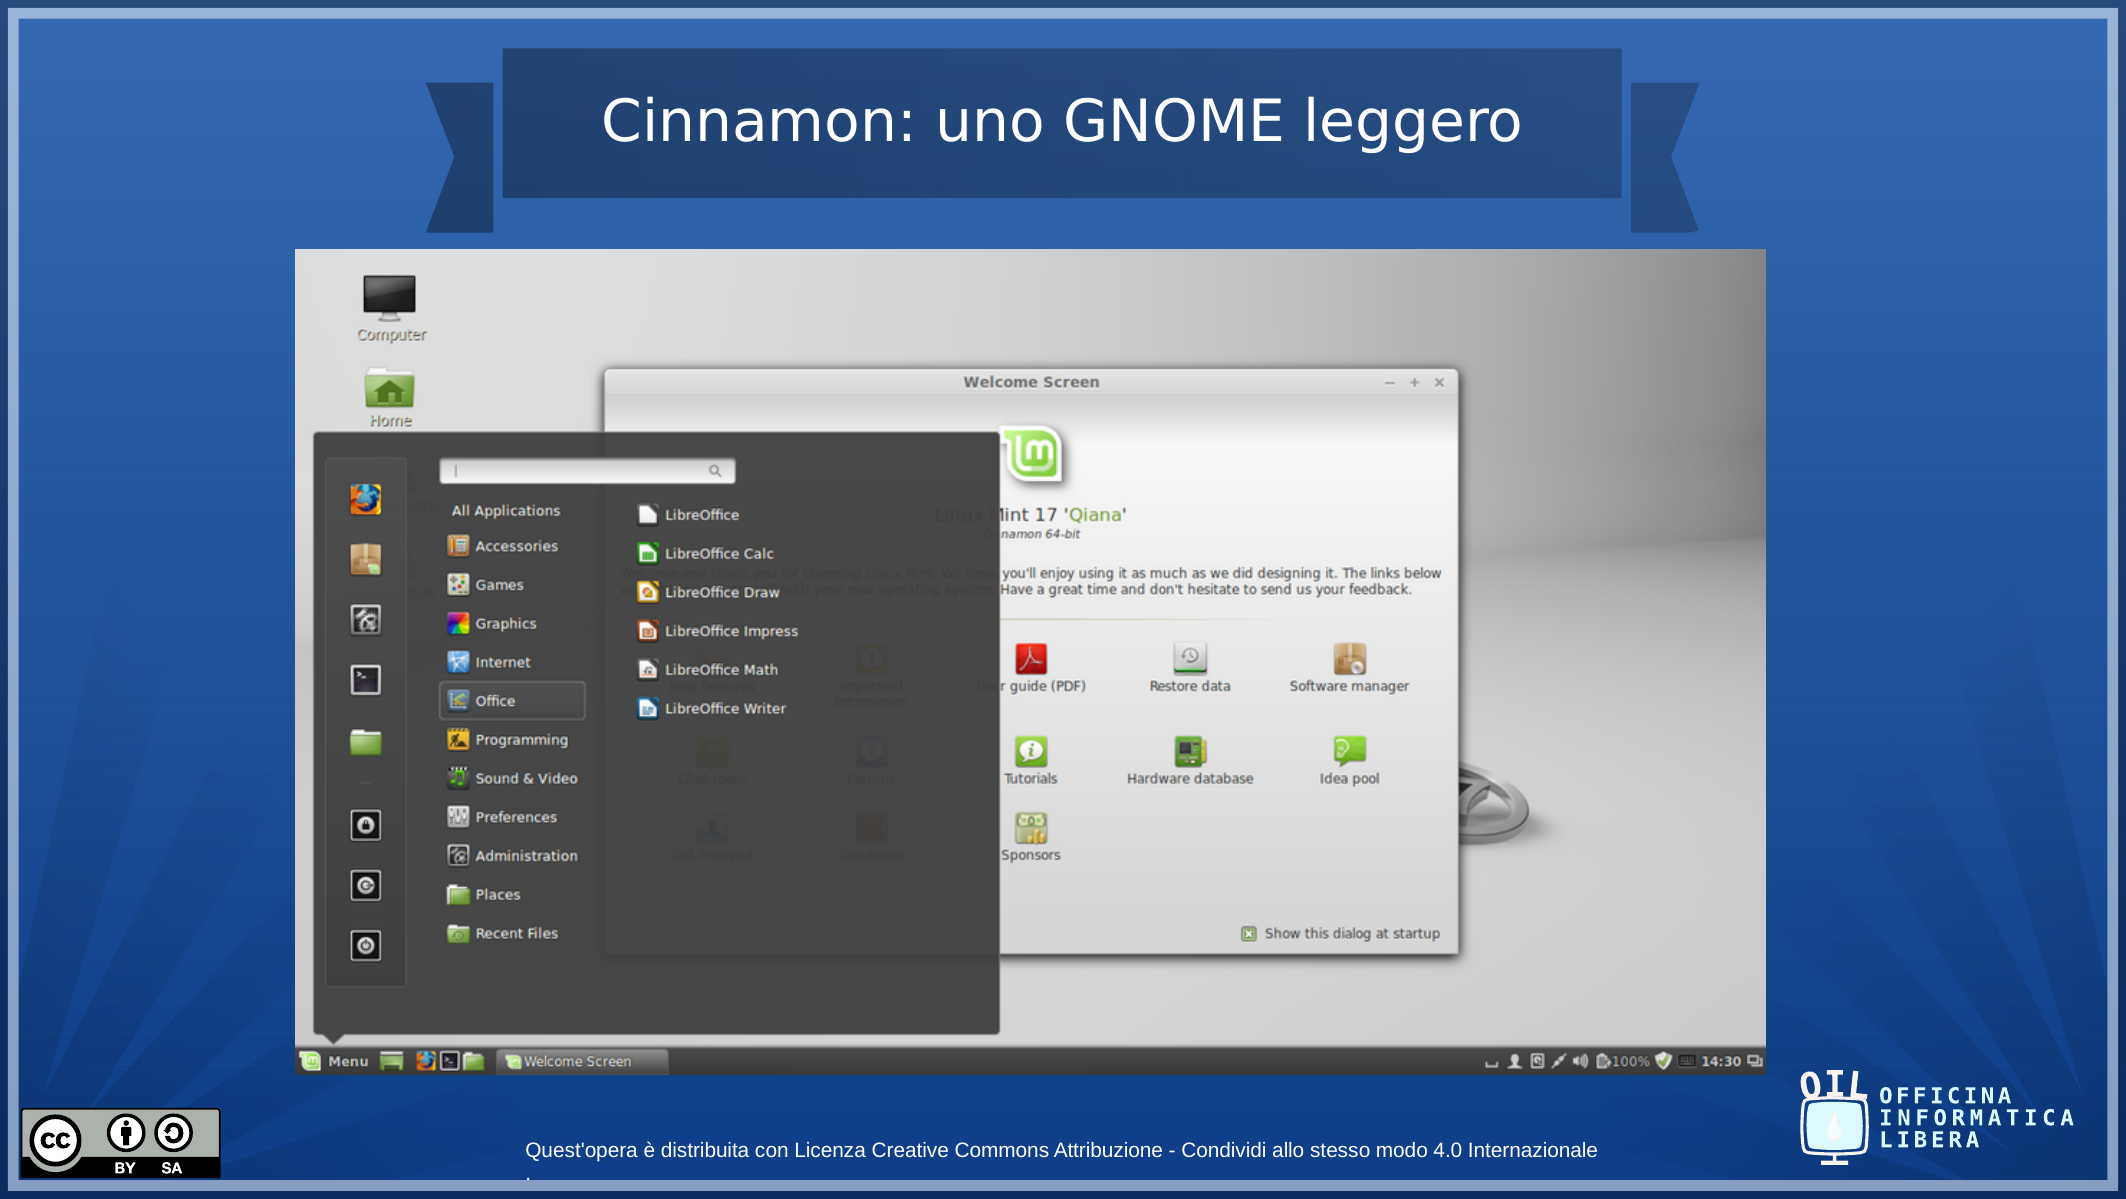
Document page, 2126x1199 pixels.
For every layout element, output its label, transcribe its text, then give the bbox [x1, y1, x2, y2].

picture [295, 249, 2126, 1199]
text_box Quest'opera è distribuita con Licenza Creative Commons Attribuzione - Condividi allo stesso modo 4.0 Internazionale. [510, 1131, 1619, 1193]
title Cinnamon: uno GNOME leggero [501, 45, 1625, 198]
picture [20, 1107, 221, 1178]
